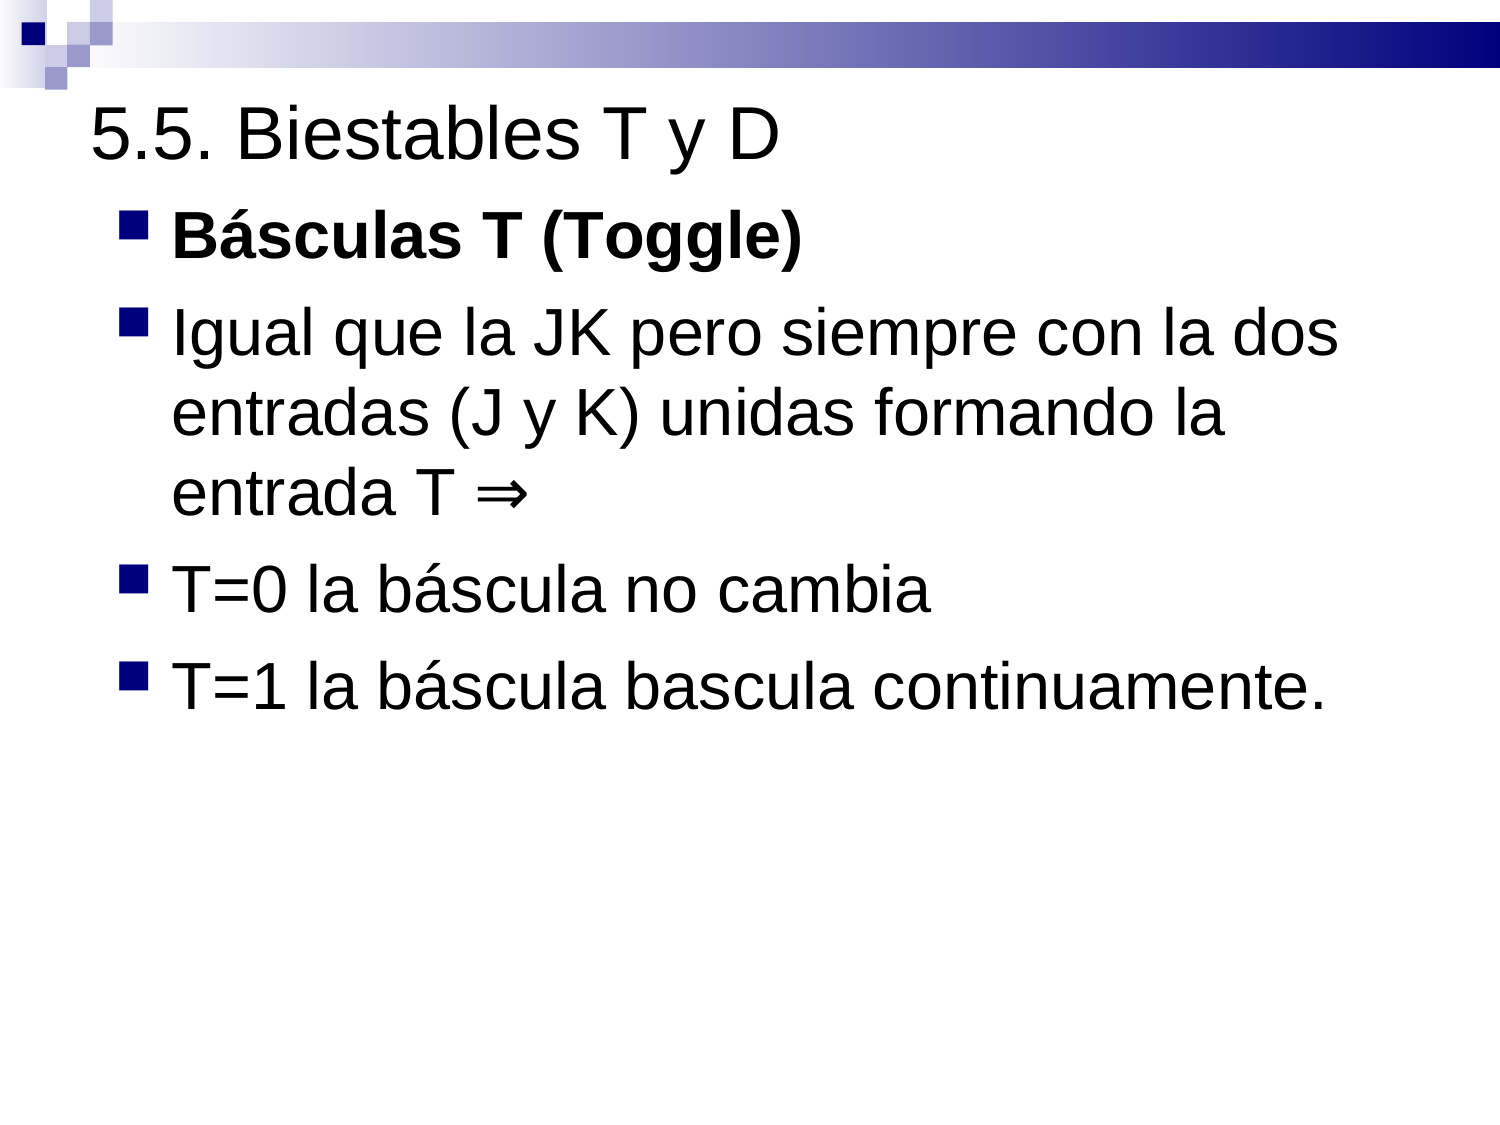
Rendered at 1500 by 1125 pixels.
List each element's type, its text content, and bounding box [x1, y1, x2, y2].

title 5.5. Biestables T y D [75, 75, 1426, 185]
list Básculas T (Toggle) Igual que la JK pero siempre con la dos entradas (J y K) unidas formando la entrada T ⇒ T=0 la báscula no cambia T=1 la báscula bascula continuamente. [100, 184, 1451, 823]
